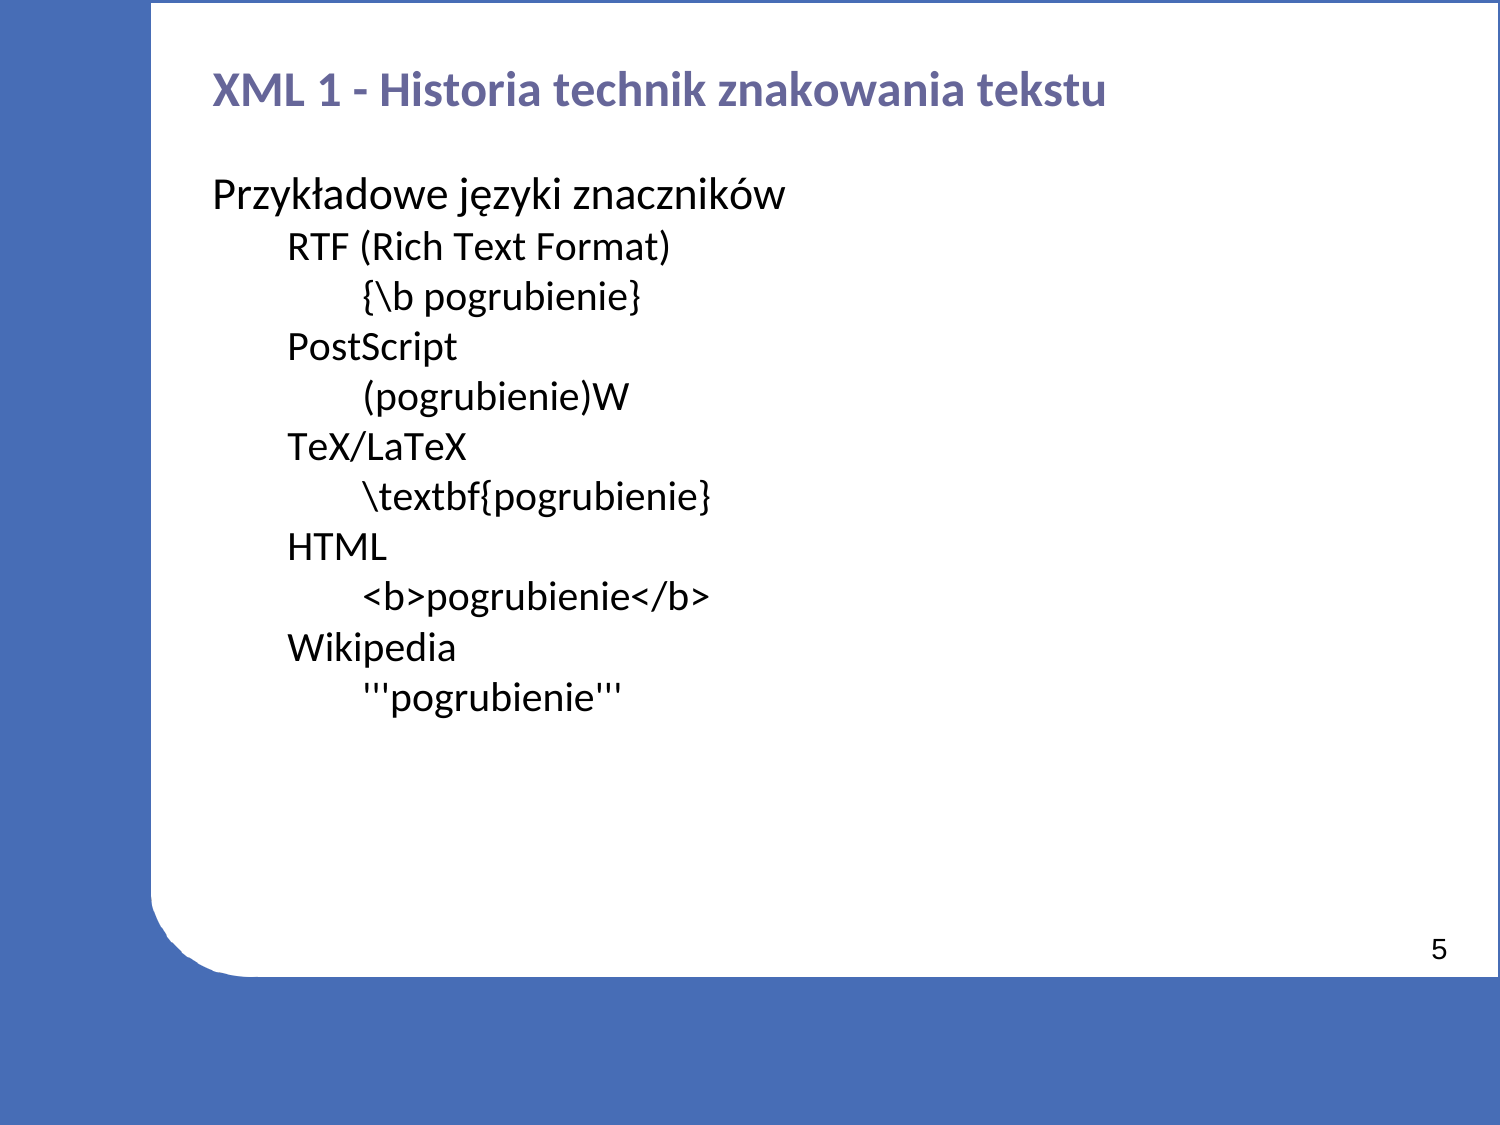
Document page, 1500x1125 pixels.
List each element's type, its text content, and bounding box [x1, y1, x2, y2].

picture [0, 0, 1500, 1125]
title XML 1 - Historia technik znakowania tekstu [212, 24, 1447, 164]
list Przykładowe języki znaczników RTF (Rich Text Format) {\b pogrubienie} PostScript (pogrubienie)W TeX/LaTeX \textbf{pogrubienie} HTML <b>pogrubienie</b> Wikipedia '''pogrubienie''' [212, 174, 1448, 911]
